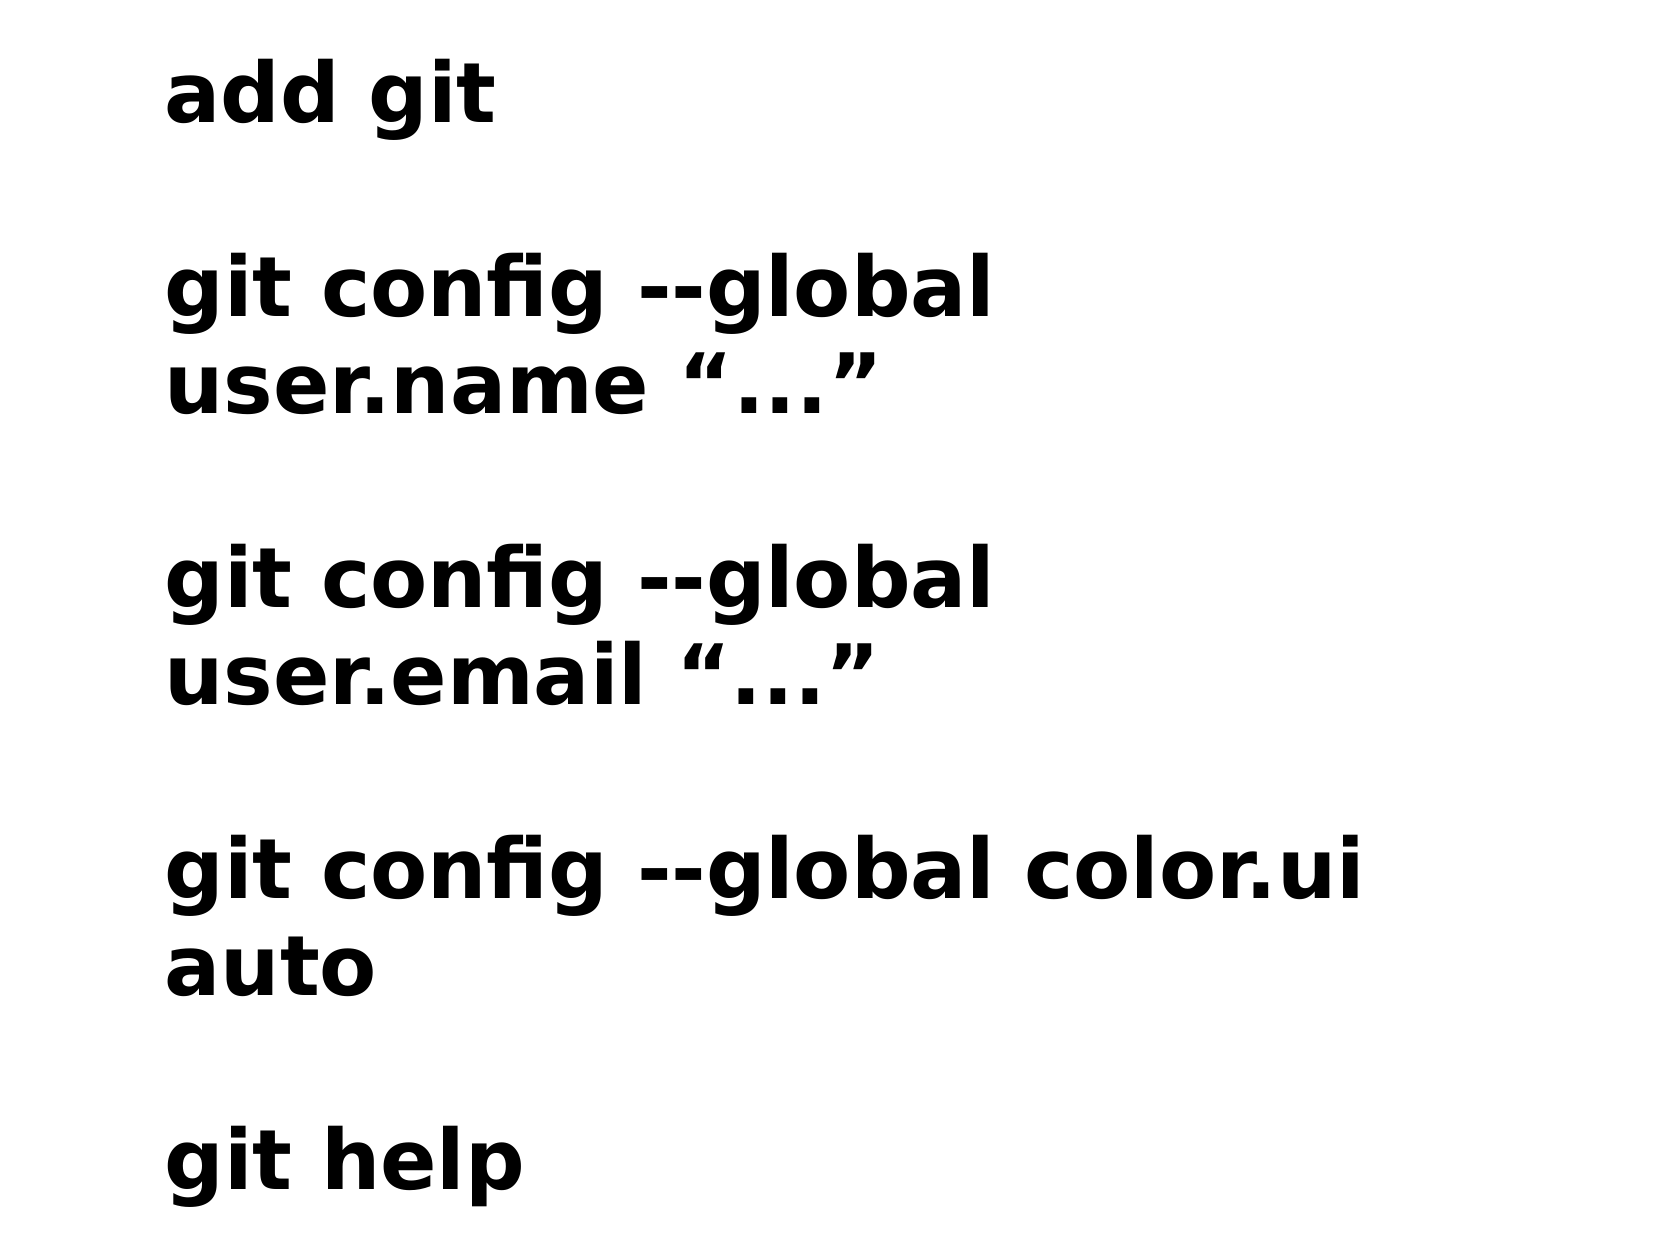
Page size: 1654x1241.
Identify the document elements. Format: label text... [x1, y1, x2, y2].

text_box add git git config --global user.name “...” git config --global user.email “...” git config --global color.ui auto git help git init [150, 37, 1501, 1175]
